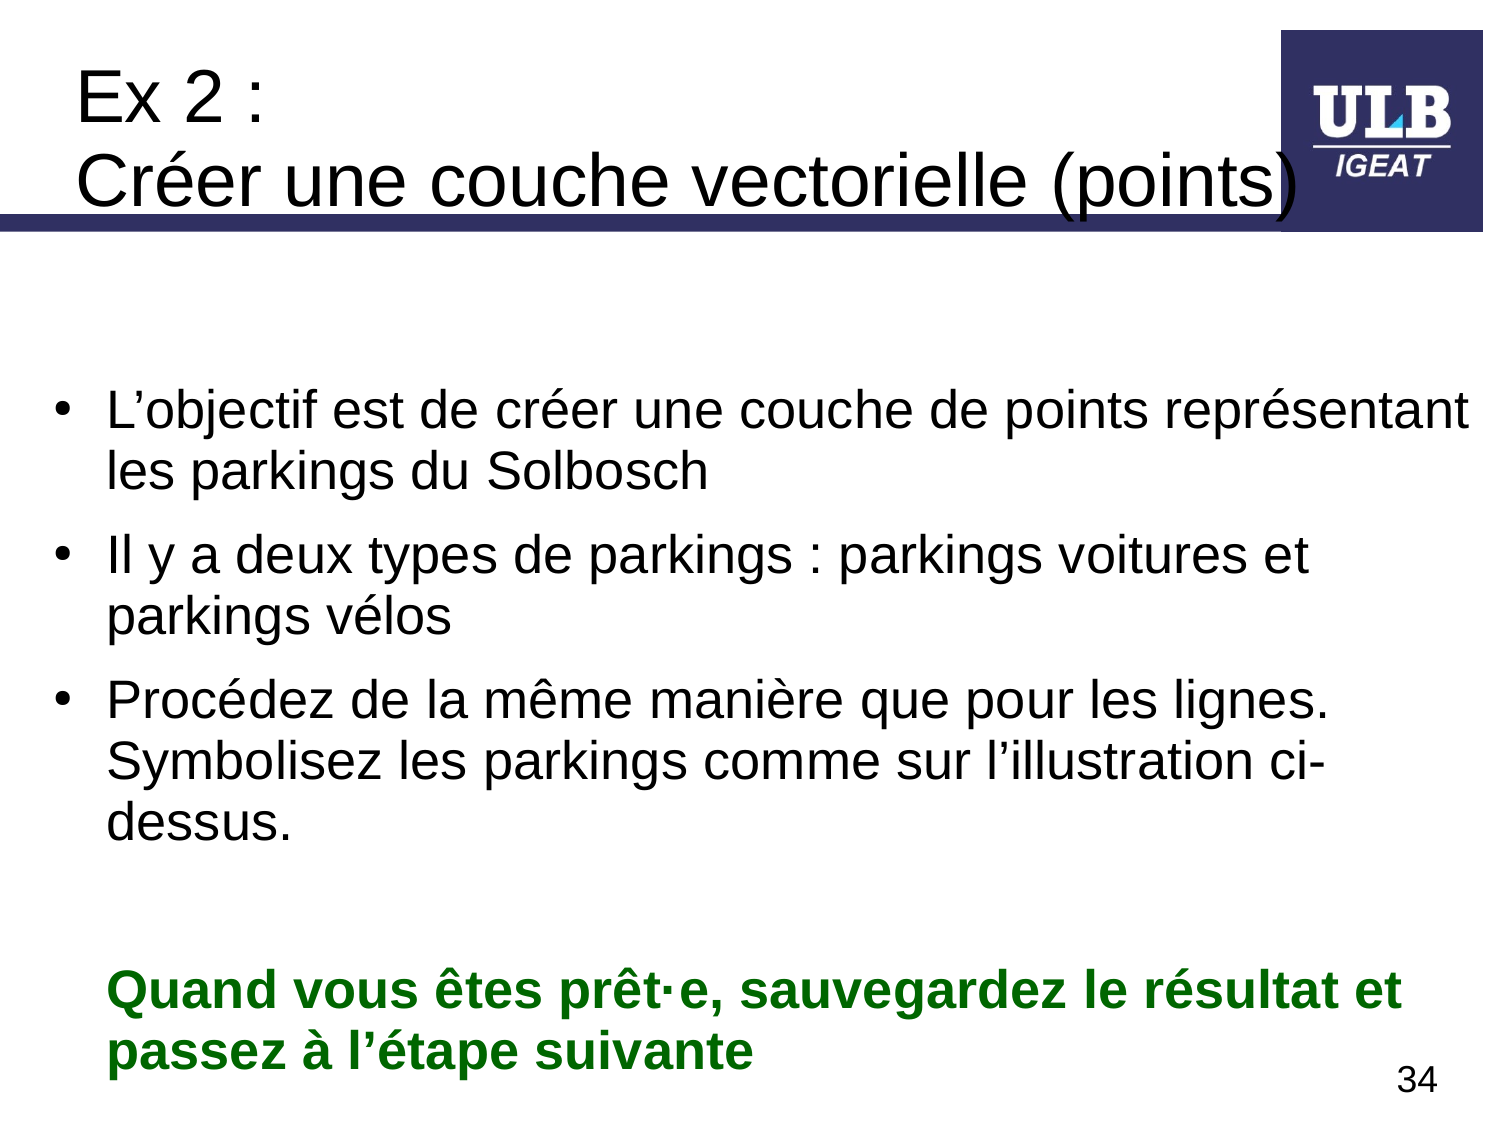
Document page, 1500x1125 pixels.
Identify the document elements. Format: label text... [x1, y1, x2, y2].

title Ex 2 : Créer une couche vectorielle (points) [75, 44, 1425, 233]
list L’objectif est de créer une couche de points représentant les parkings du Solbosch Il y a deux types de parkings : parkings voitures et parkings vélos Procédez de la même manière que pour les lignes. Symbolisez les parkings comme sur l’illustration ci-dessus. Quand vous êtes prêt·e, sauvegardez le résultat et passez à l’étape suivante [35, 295, 1477, 1111]
picture [1281, 30, 1483, 232]
